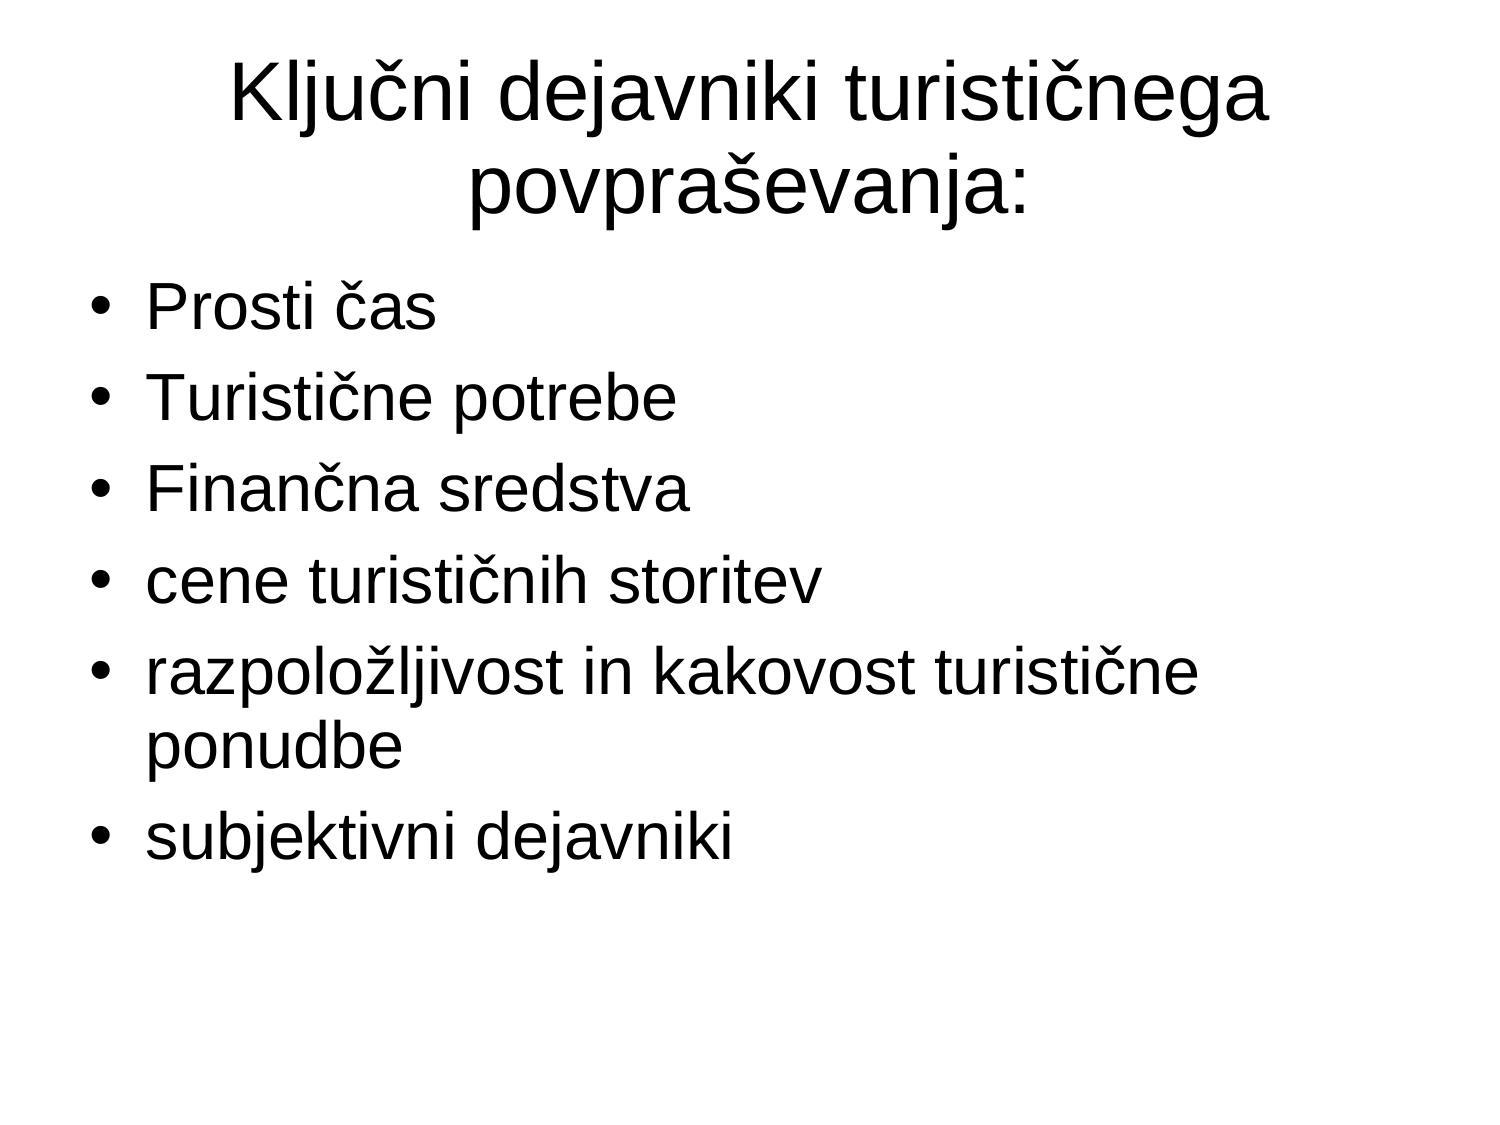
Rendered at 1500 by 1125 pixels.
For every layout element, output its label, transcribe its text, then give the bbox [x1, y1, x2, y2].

list Prosti čas Turistične potrebe Finančna sredstva cene turističnih storitev razpoložljivost in kakovost turistične ponudbe subjektivni dejavniki [75, 262, 1425, 1005]
title Ključni dejavniki turističnega povpraševanja: [75, 21, 1425, 257]
